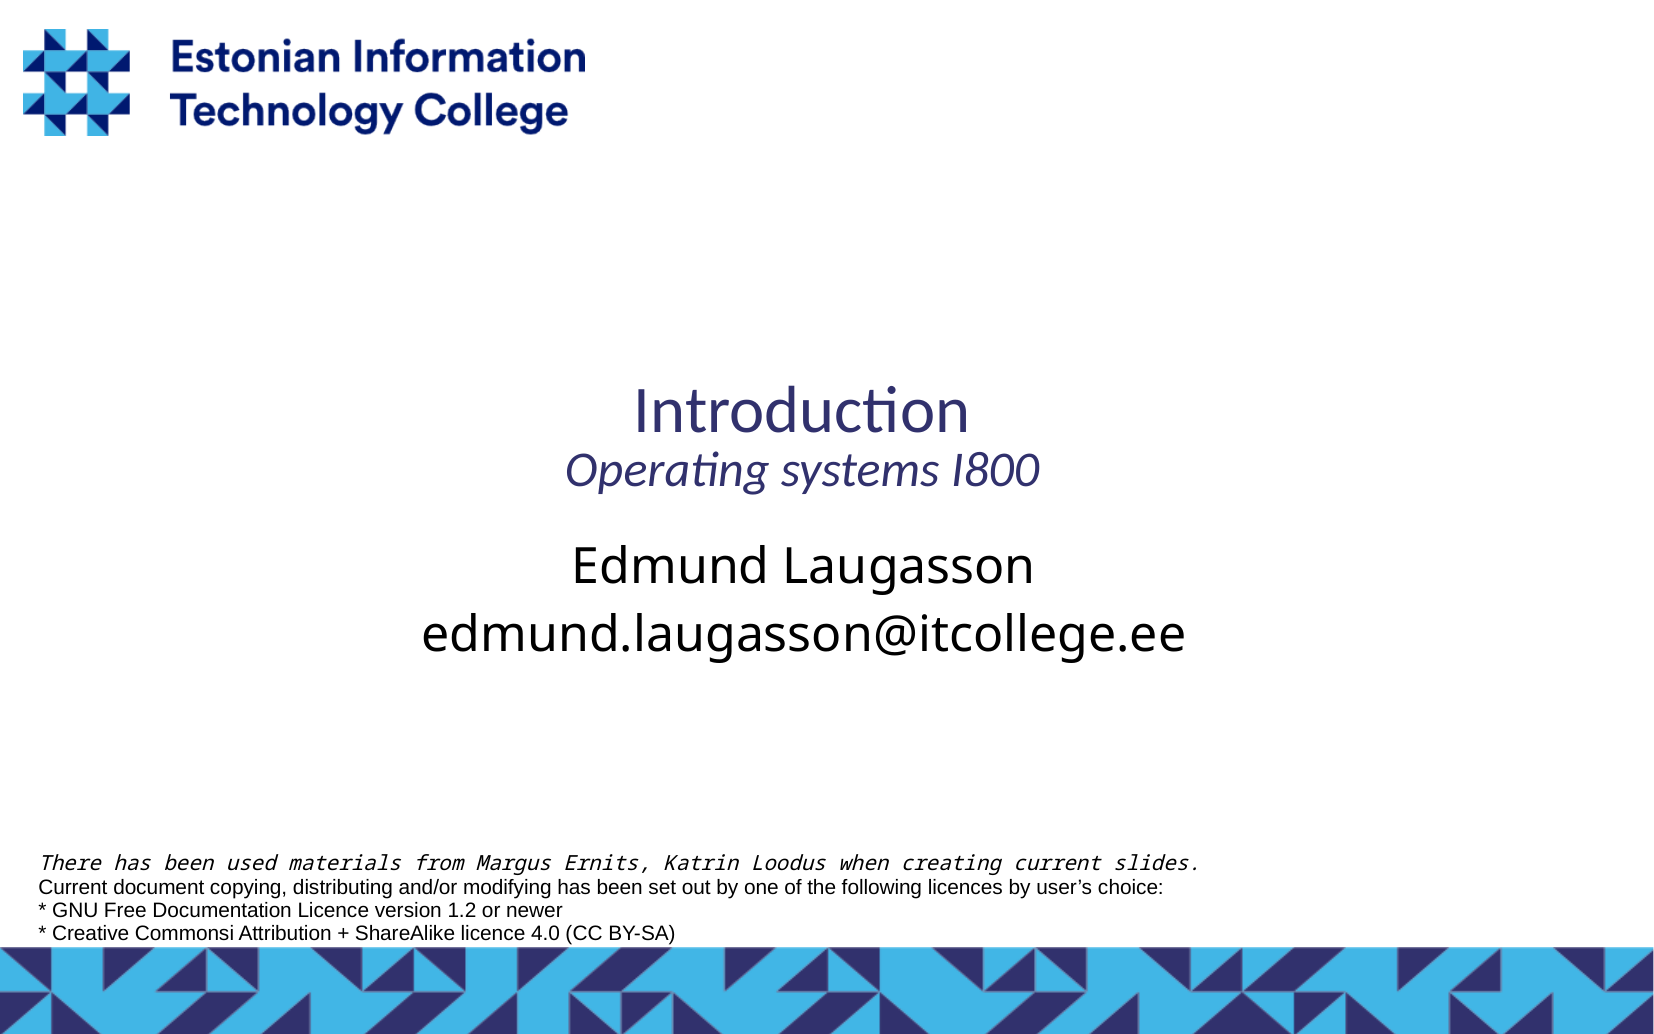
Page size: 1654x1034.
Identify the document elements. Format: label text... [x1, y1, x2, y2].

title Introduction Operating systems I800 [234, 346, 1371, 535]
picture [23, 29, 585, 136]
subtitle Edmund Laugasson edmund.laugasson@itcollege.ee [236, 532, 1372, 665]
text_box Current document copying, distributing and/or modifying has been set out by one of the following licences by user’s choice: * GNU Free Documentation Licence version 1.2 or newer * Creative Commonsi Attribution + ShareAlike licence 4.0 (CC BY-SA) [23, 868, 1642, 954]
text_box There has been used materials from Margus Ernits, Katrin Loodus when creating current slides. [23, 840, 1229, 880]
